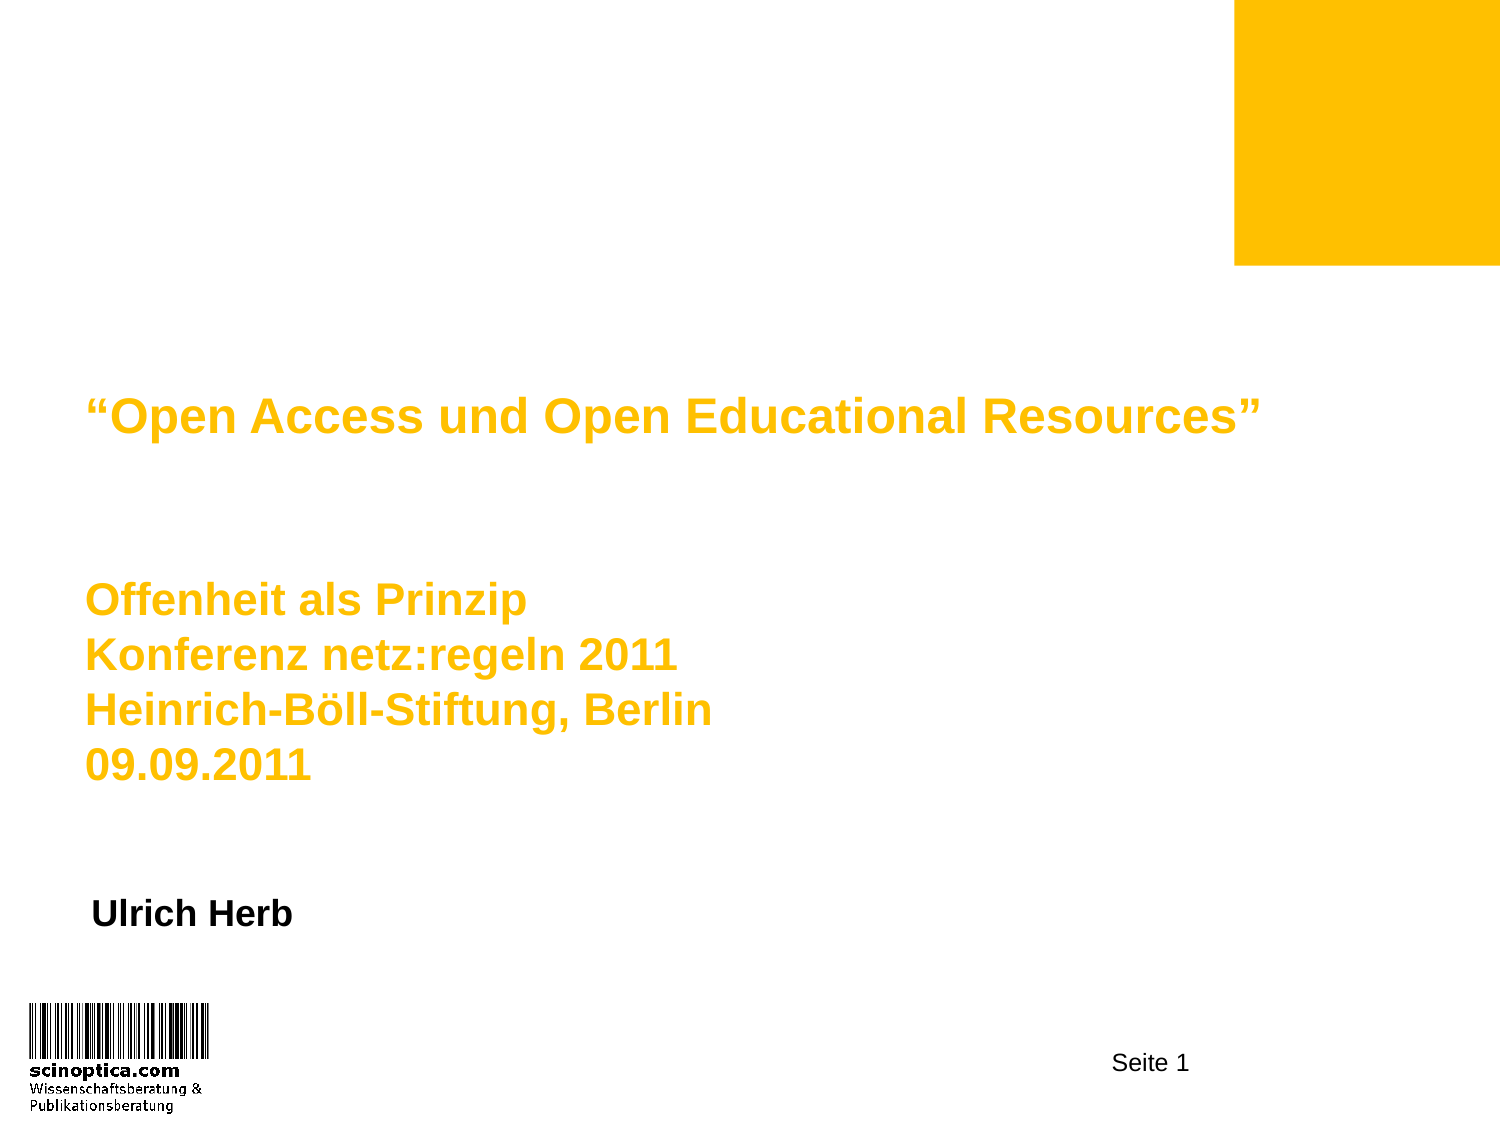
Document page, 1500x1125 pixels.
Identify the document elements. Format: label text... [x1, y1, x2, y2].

slide_number Seite <Nummer> [1096, 1039, 1447, 1118]
picture [29, 1003, 209, 1116]
title “Open Access und Open Educational Resources” [70, 321, 1345, 528]
text_box Ulrich Herb [76, 881, 1400, 942]
subtitle Offenheit als Prinzip Konferenz netz:regeln 2011 Heinrich-Böll-Stiftung, Berlin 09.09.2011 [70, 562, 1400, 857]
